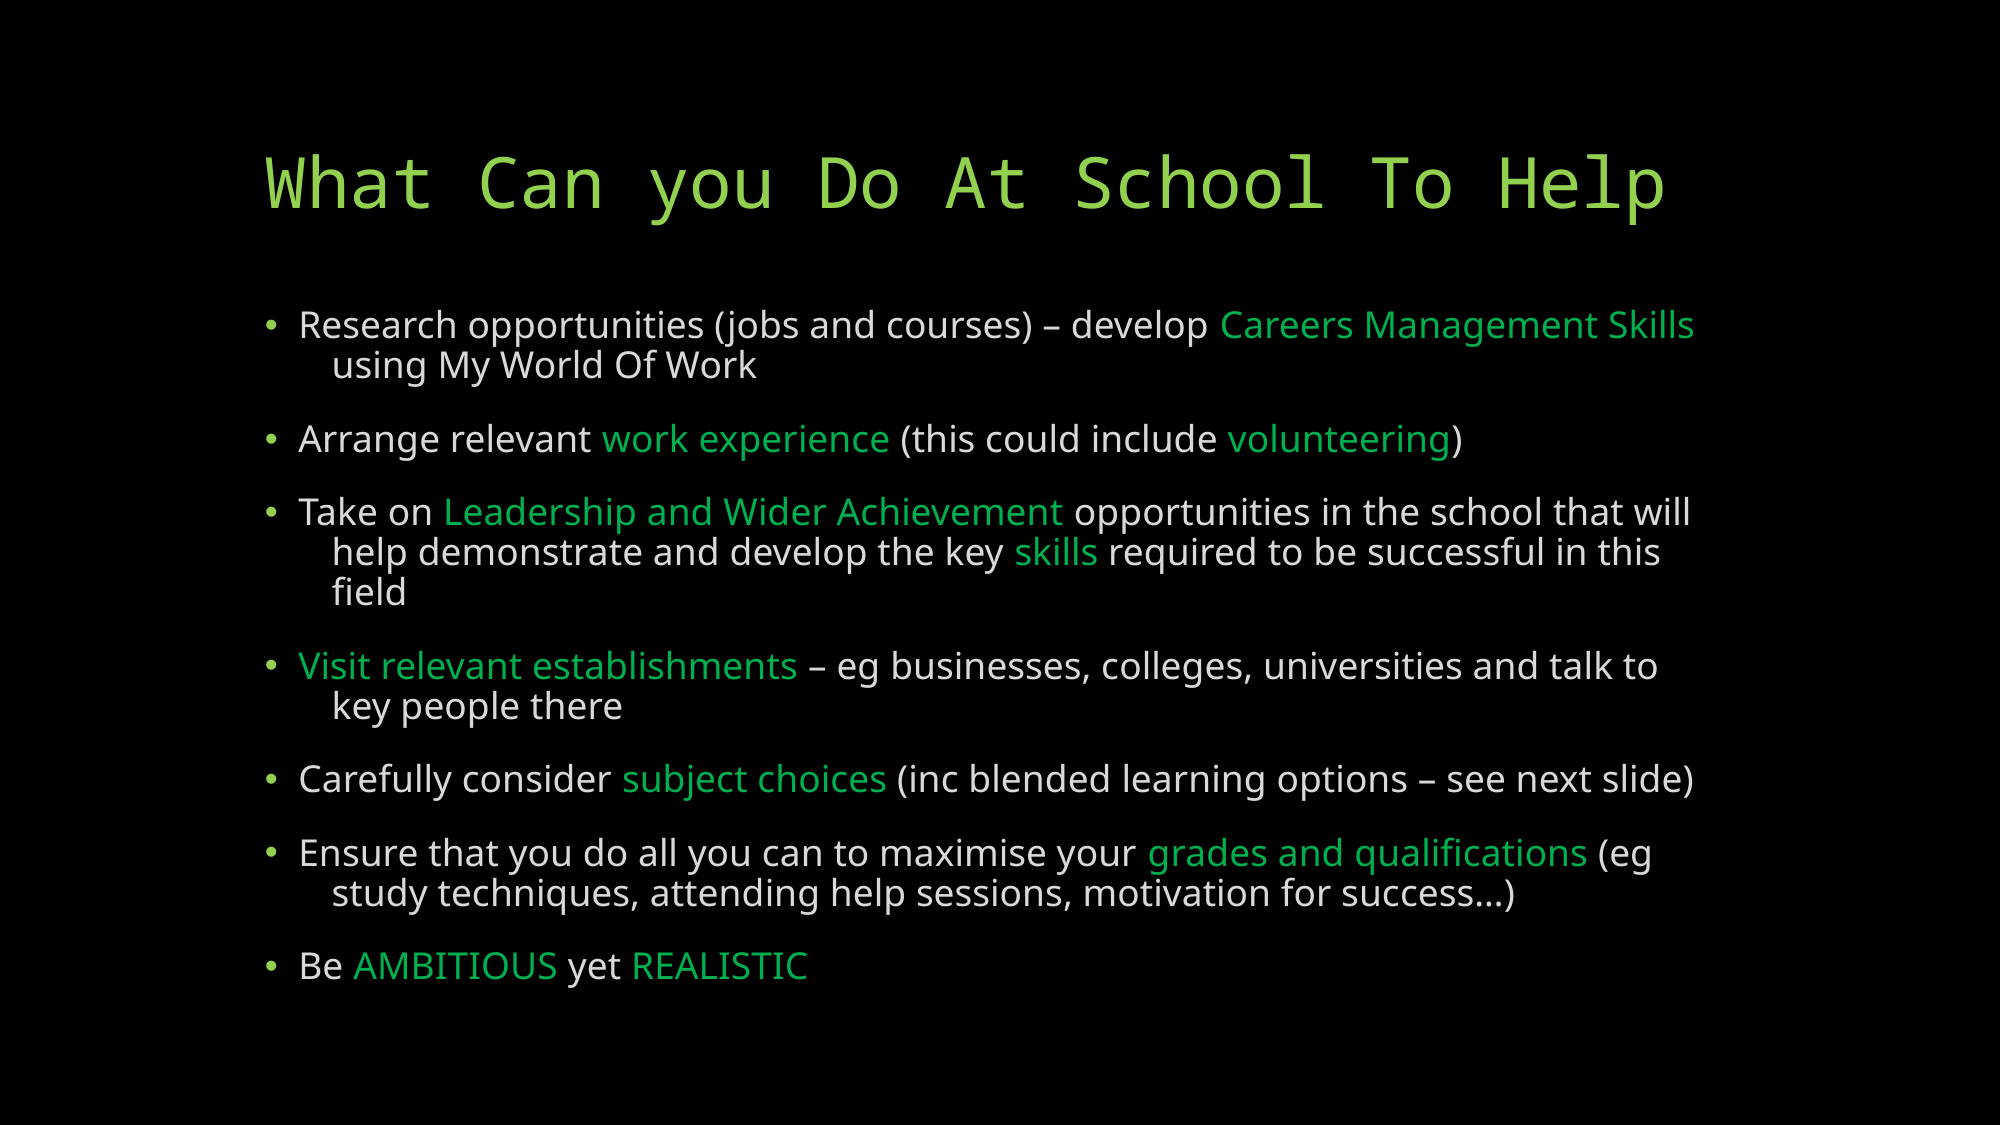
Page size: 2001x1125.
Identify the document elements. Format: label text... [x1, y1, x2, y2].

list Research opportunities (jobs and courses) – develop Careers Management Skills using My World Of Work Arrange relevant work experience (this could include volunteering) Take on Leadership and Wider Achievement opportunities in the school that will help demonstrate and develop the key skills required to be successful in this field Visit relevant establishments – eg businesses, colleges, universities and talk to key people there Carefully consider subject choices (inc blended learning options – see next slide) Ensure that you do all you can to maximise your grades and qualifications (eg study techniques, attending help sessions, motivation for success…) Be AMBITIOUS yet REALISTIC [249, 299, 1733, 1000]
title What Can you Do At School To Help [249, 75, 1750, 232]
